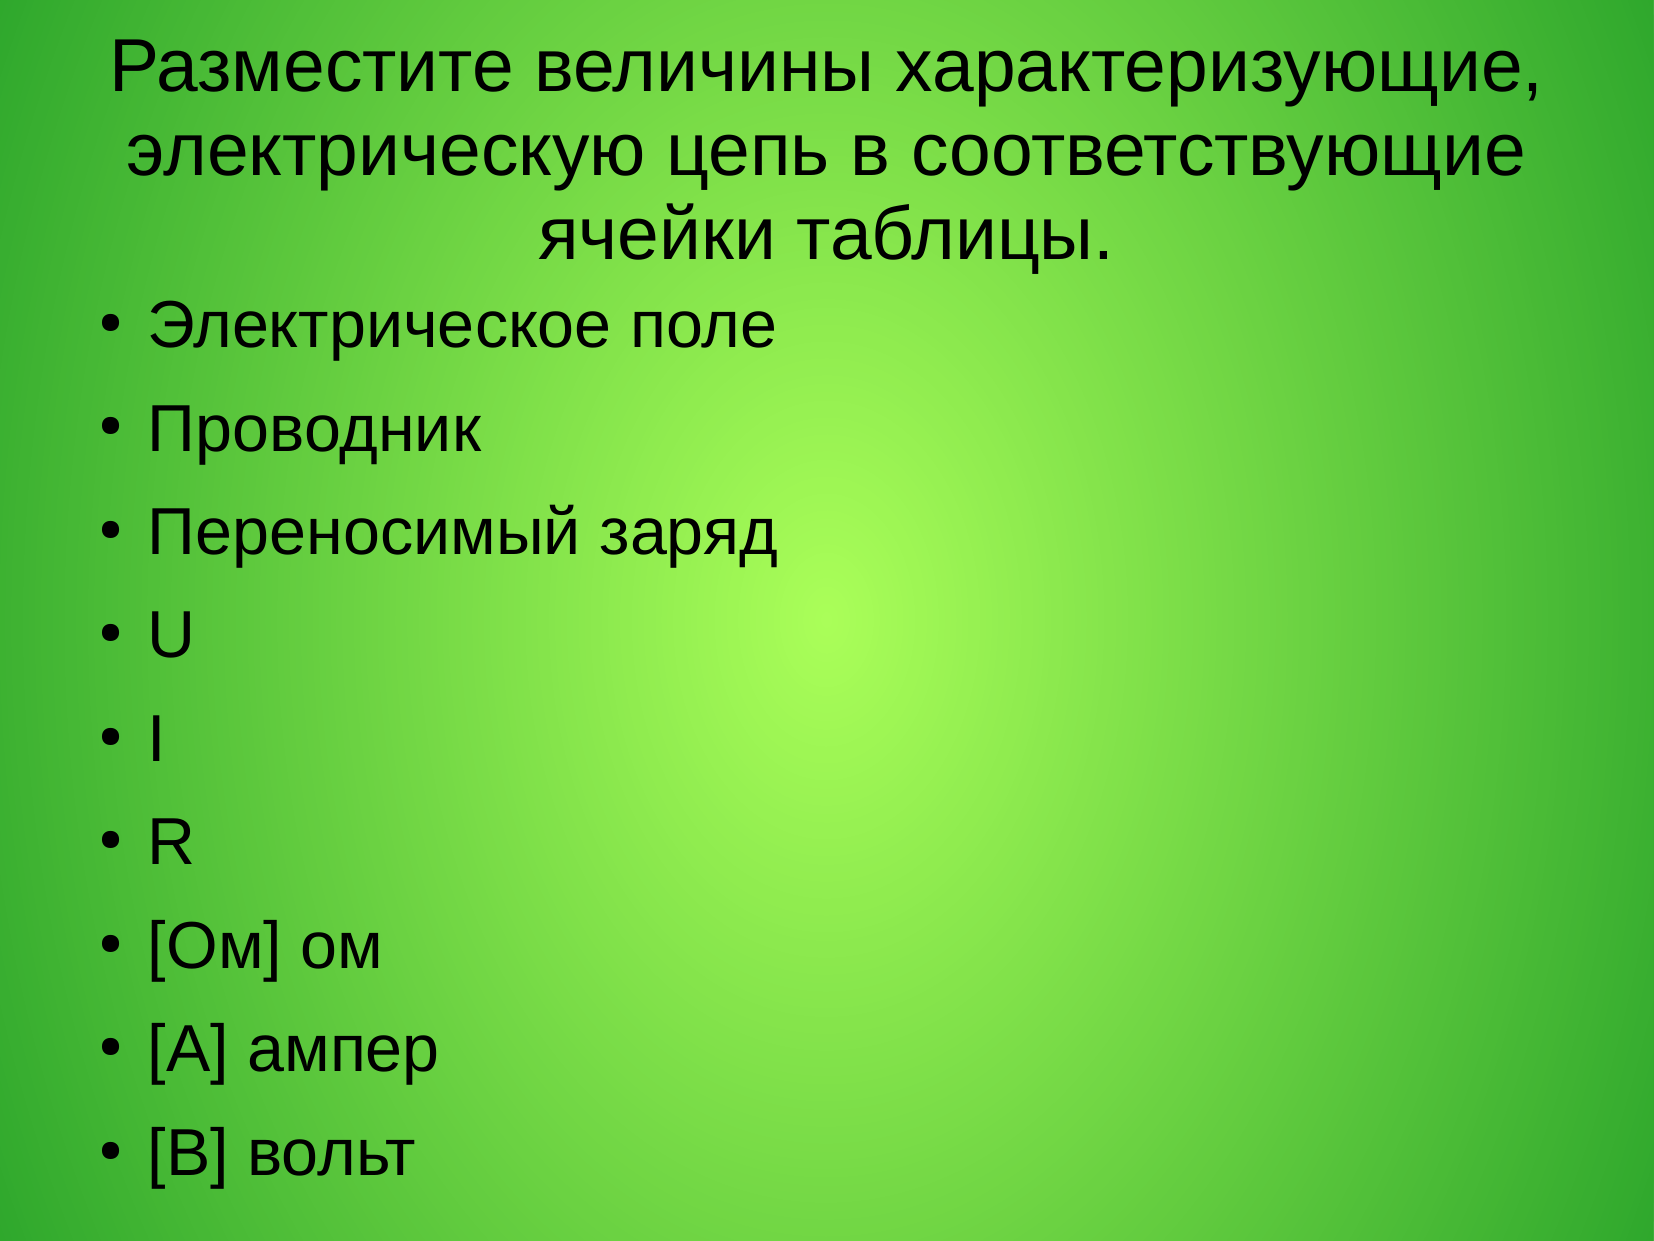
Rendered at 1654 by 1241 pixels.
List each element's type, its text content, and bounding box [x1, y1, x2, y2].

list Электрическое поле Проводник Переносимый заряд U I R [Ом] ом [A] ампер [В] вольт [82, 287, 1571, 1193]
title Разместите величины характеризующие, электрическую цепь в соответствующие ячейки таблицы. [82, 23, 1571, 276]
